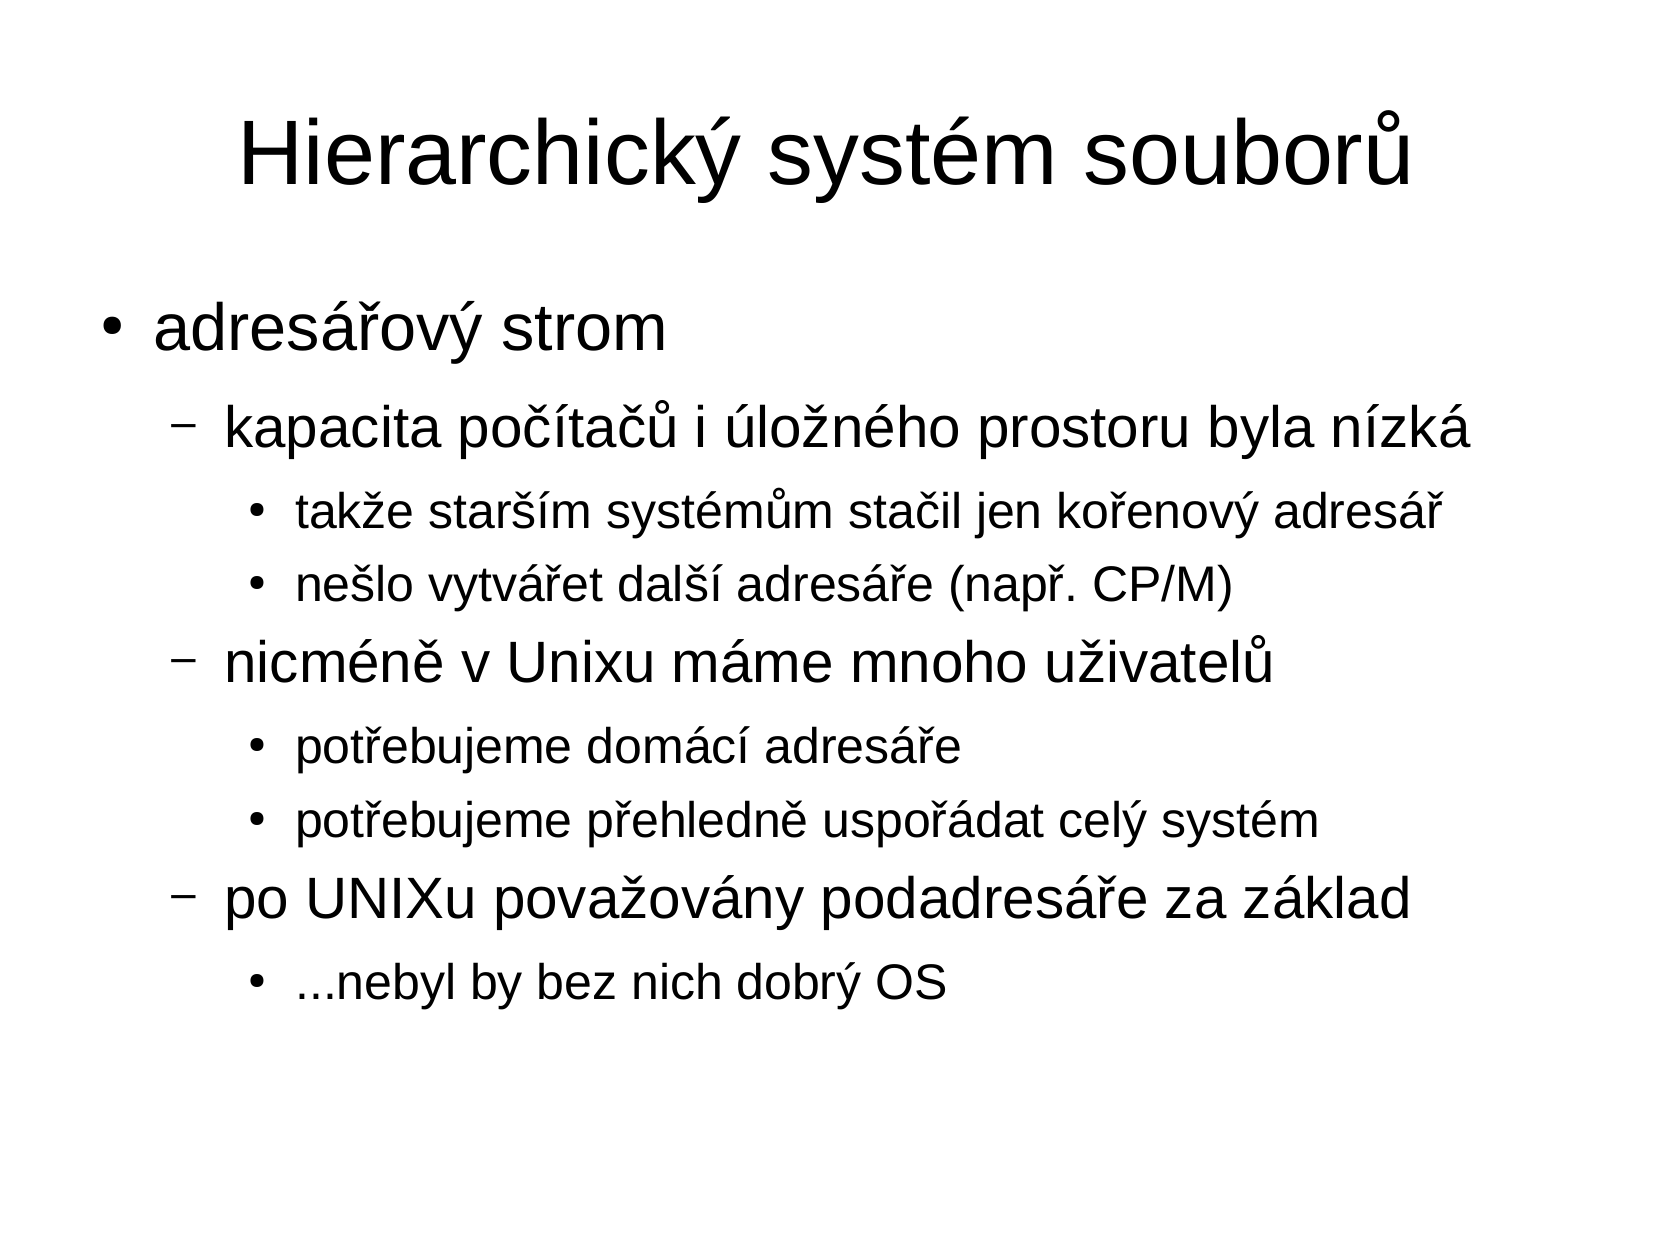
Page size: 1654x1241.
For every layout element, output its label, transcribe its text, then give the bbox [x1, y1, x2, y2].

title Hierarchický systém souborů [82, 56, 1571, 250]
list adresářový strom kapacita počítačů i úložného prostoru byla nízká takže starším systémům stačil jen kořenový adresář nešlo vytvářet další adresáře (např. CP/M) nicméně v Unixu máme mnoho uživatelů potřebujeme domácí adresáře potřebujeme přehledně uspořádat celý systém po UNIXu považovány podadresáře za základ ...nebyl by bez nich dobrý OS [82, 290, 1571, 1094]
